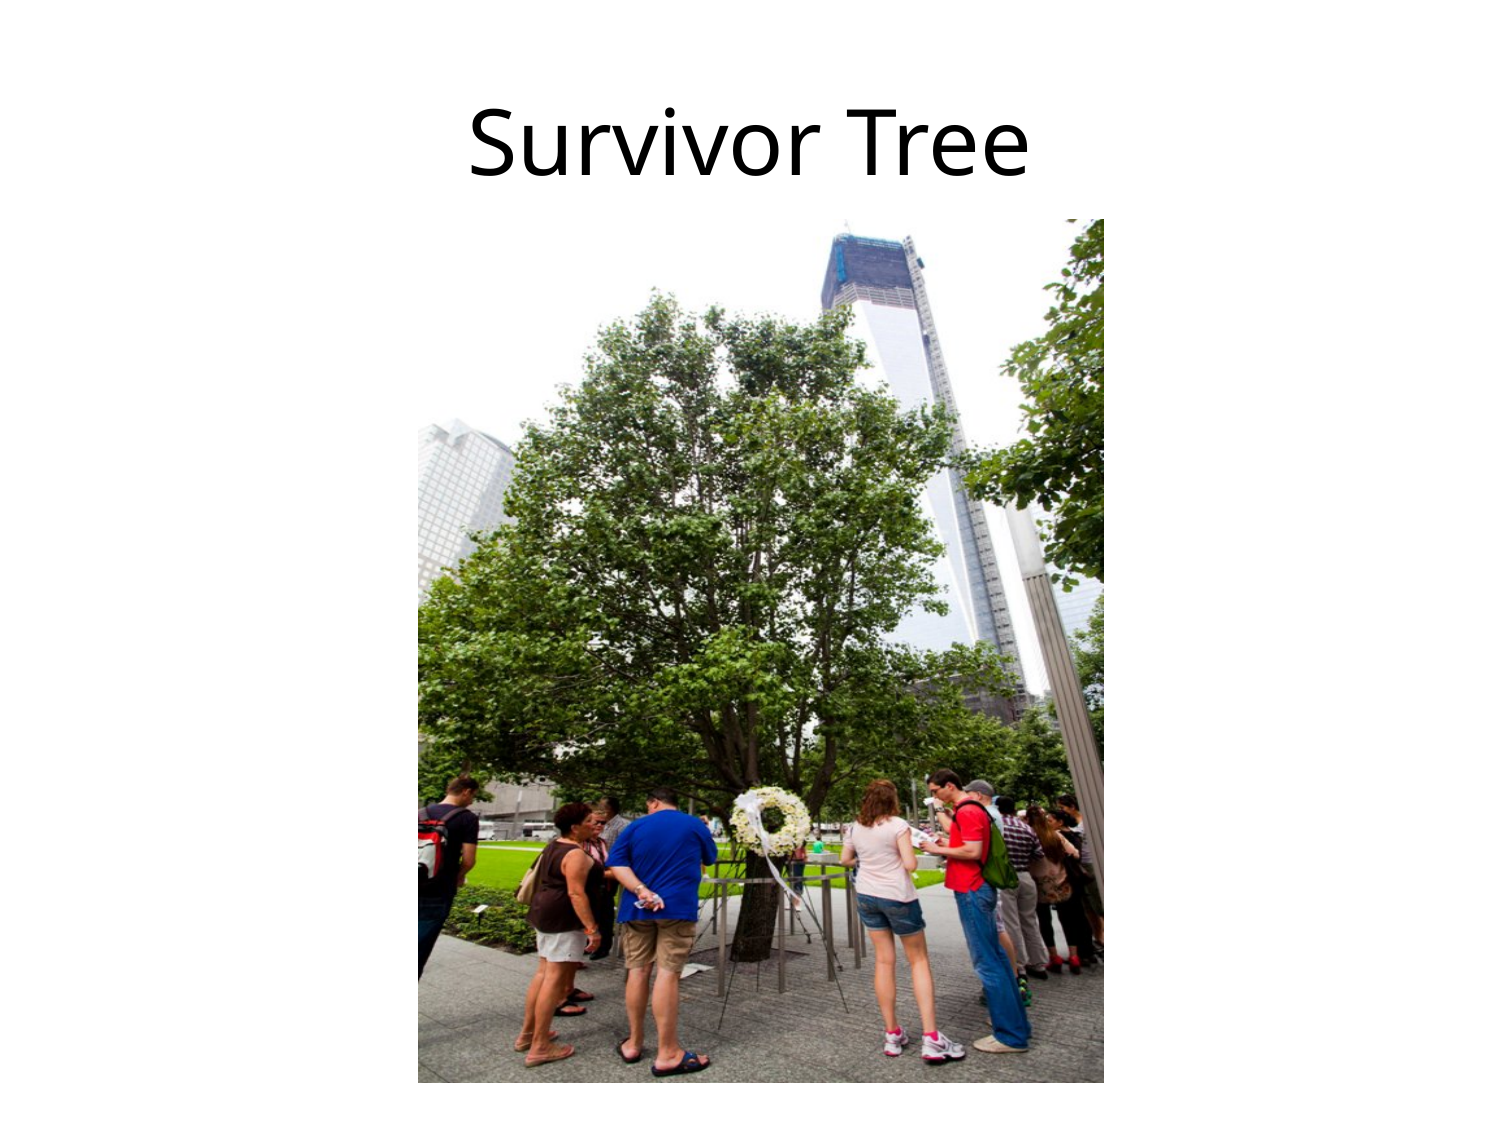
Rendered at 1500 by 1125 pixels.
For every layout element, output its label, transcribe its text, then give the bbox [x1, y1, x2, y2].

title Survivor Tree [75, 45, 1426, 233]
picture [418, 219, 1104, 1083]
